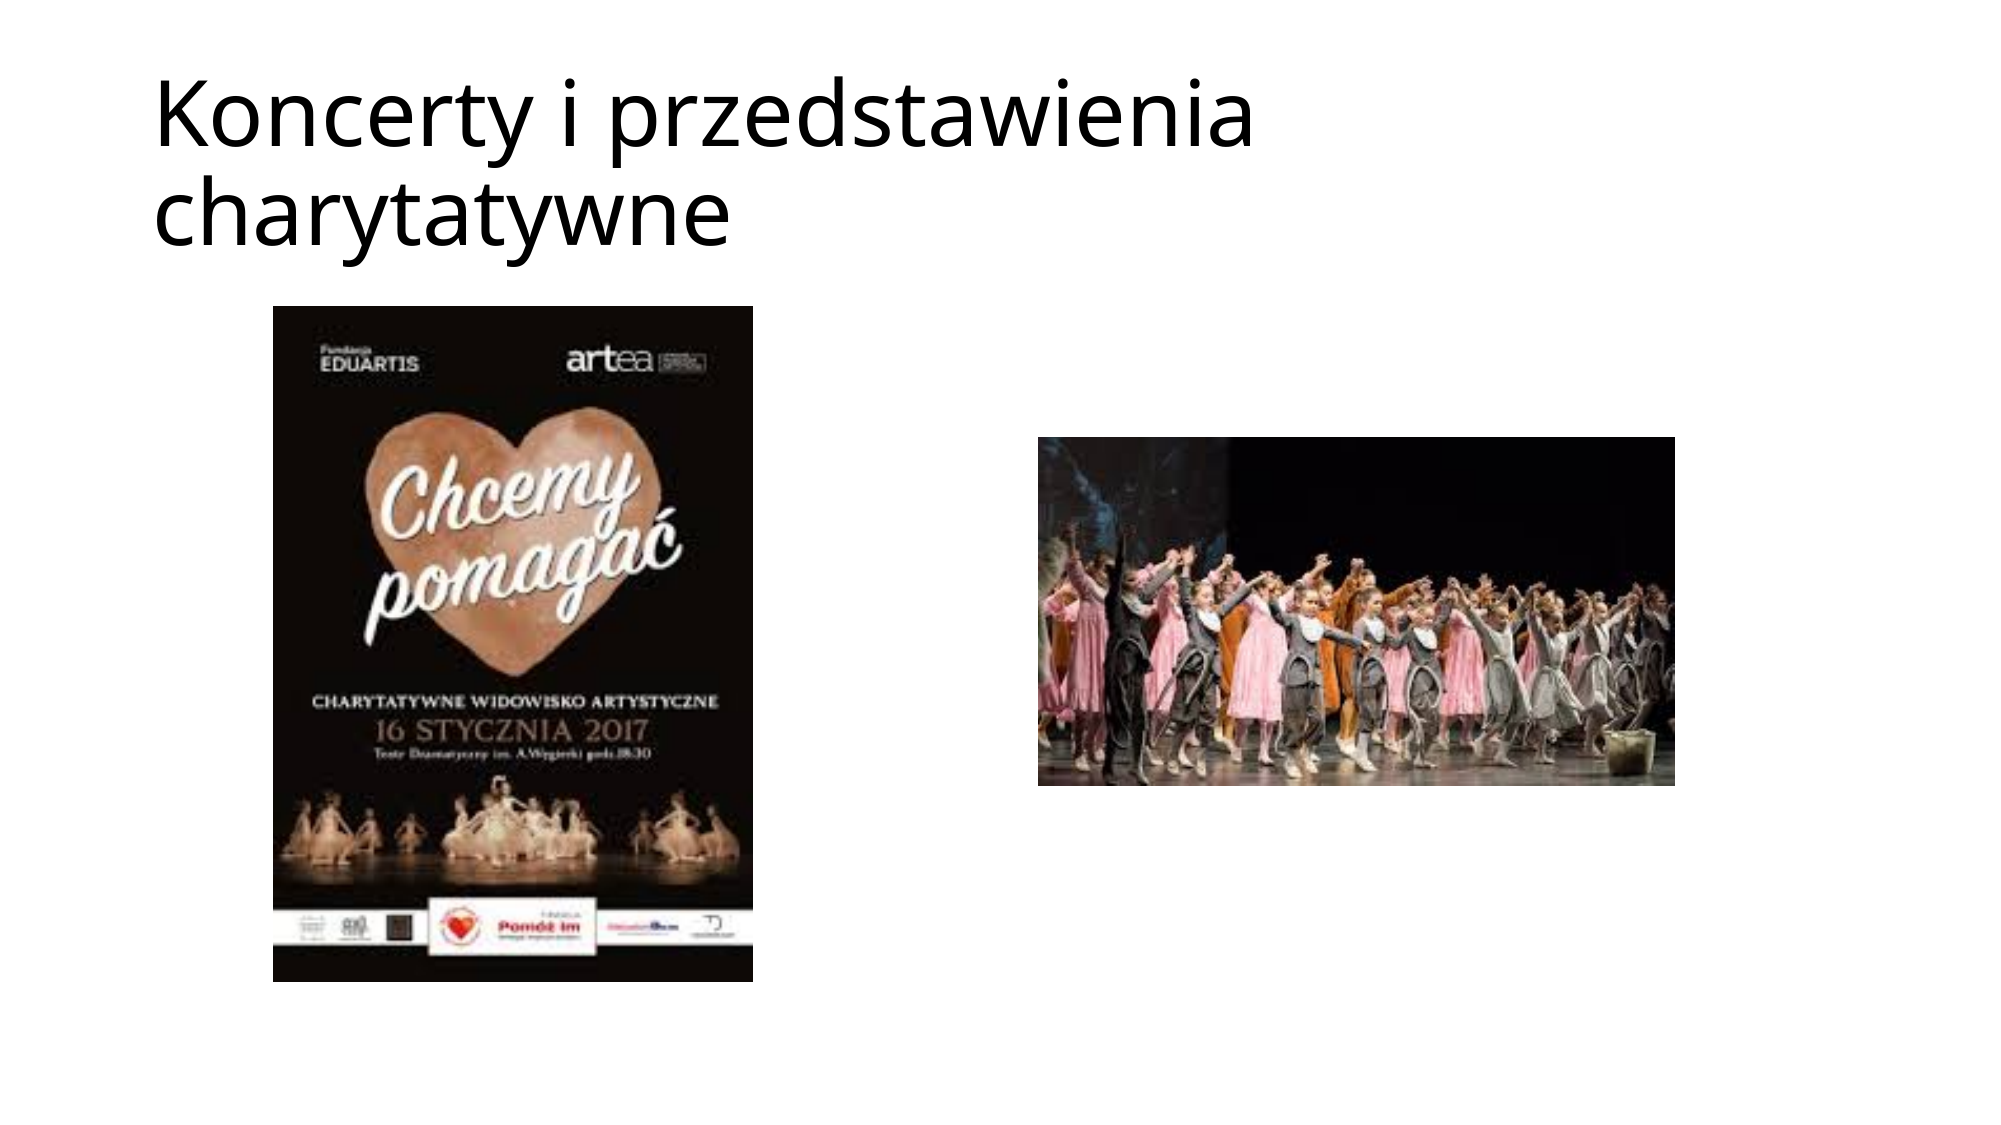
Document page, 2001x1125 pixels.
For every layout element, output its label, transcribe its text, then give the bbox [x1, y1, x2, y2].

picture [1038, 437, 1675, 787]
title Koncerty i przedstawienia charytatywne [137, 59, 1863, 278]
picture [273, 306, 753, 982]
